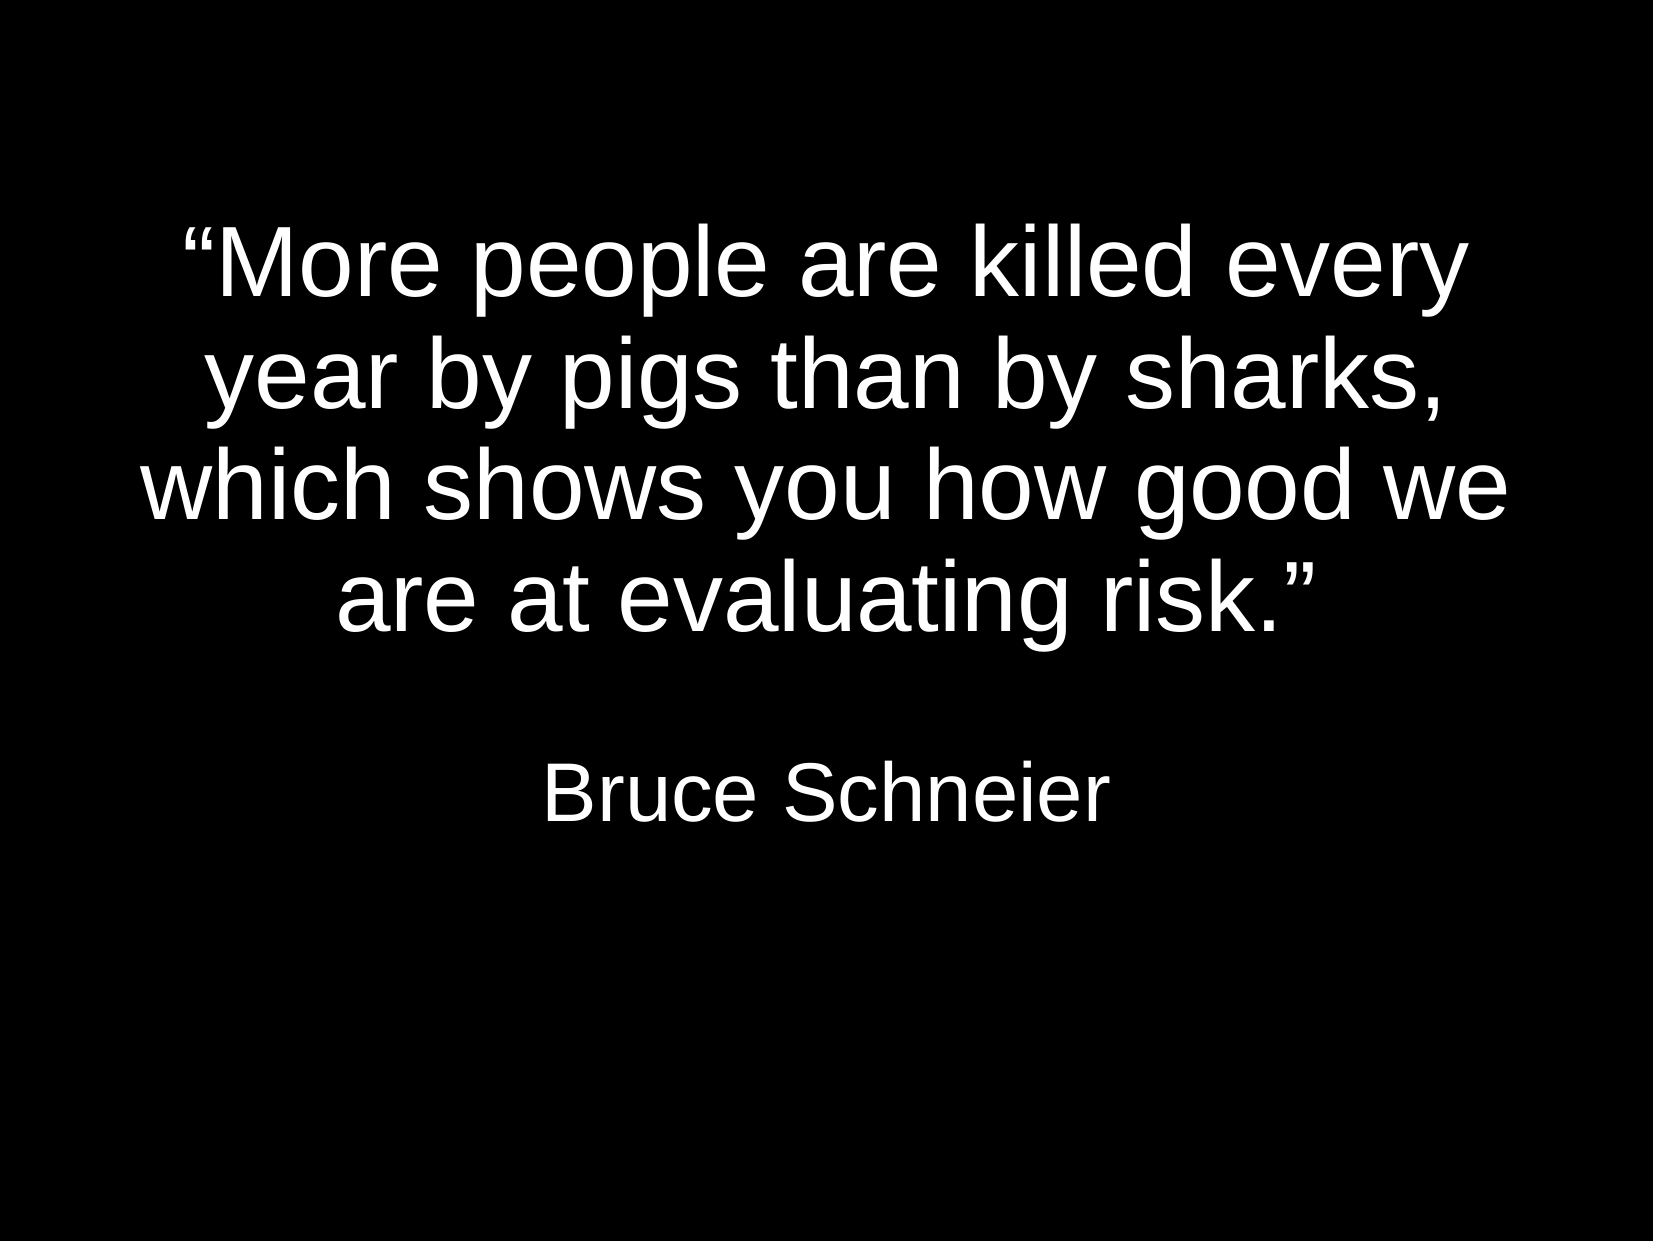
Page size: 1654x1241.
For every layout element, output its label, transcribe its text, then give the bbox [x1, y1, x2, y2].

subtitle “More people are killed every year by pigs than by sharks, which shows you how good we are at evaluating risk.” Bruce Schneier [82, 0, 1571, 1045]
